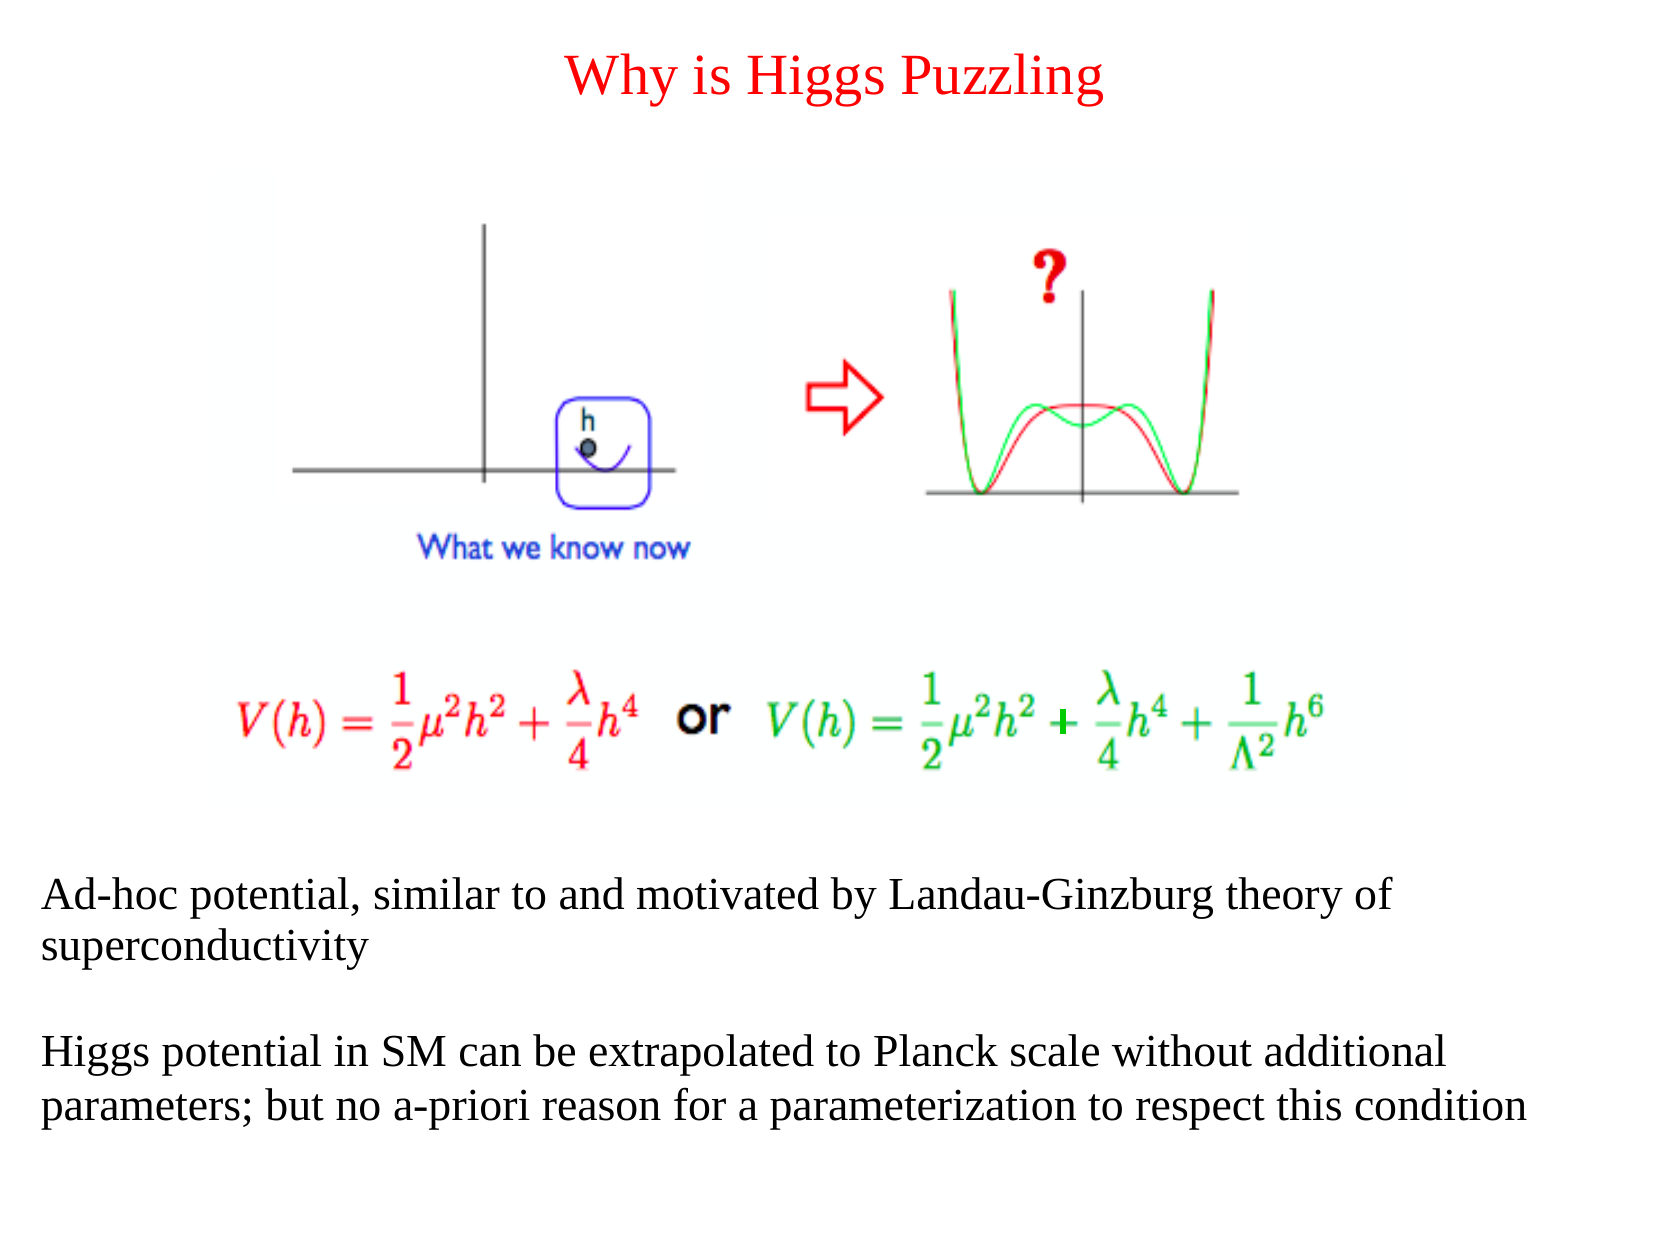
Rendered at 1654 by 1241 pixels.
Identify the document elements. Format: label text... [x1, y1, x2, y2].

title Why is Higgs Puzzling [128, 0, 1541, 168]
text_box Ad-hoc potential, similar to and motivated by Landau-Ginzburg theory of superconductivity Higgs potential in SM can be extrapolated to Planck scale without additional parameters; but no a-priori reason for a parameterization to respect this condition [40, 868, 1620, 1201]
picture [210, 173, 1406, 806]
